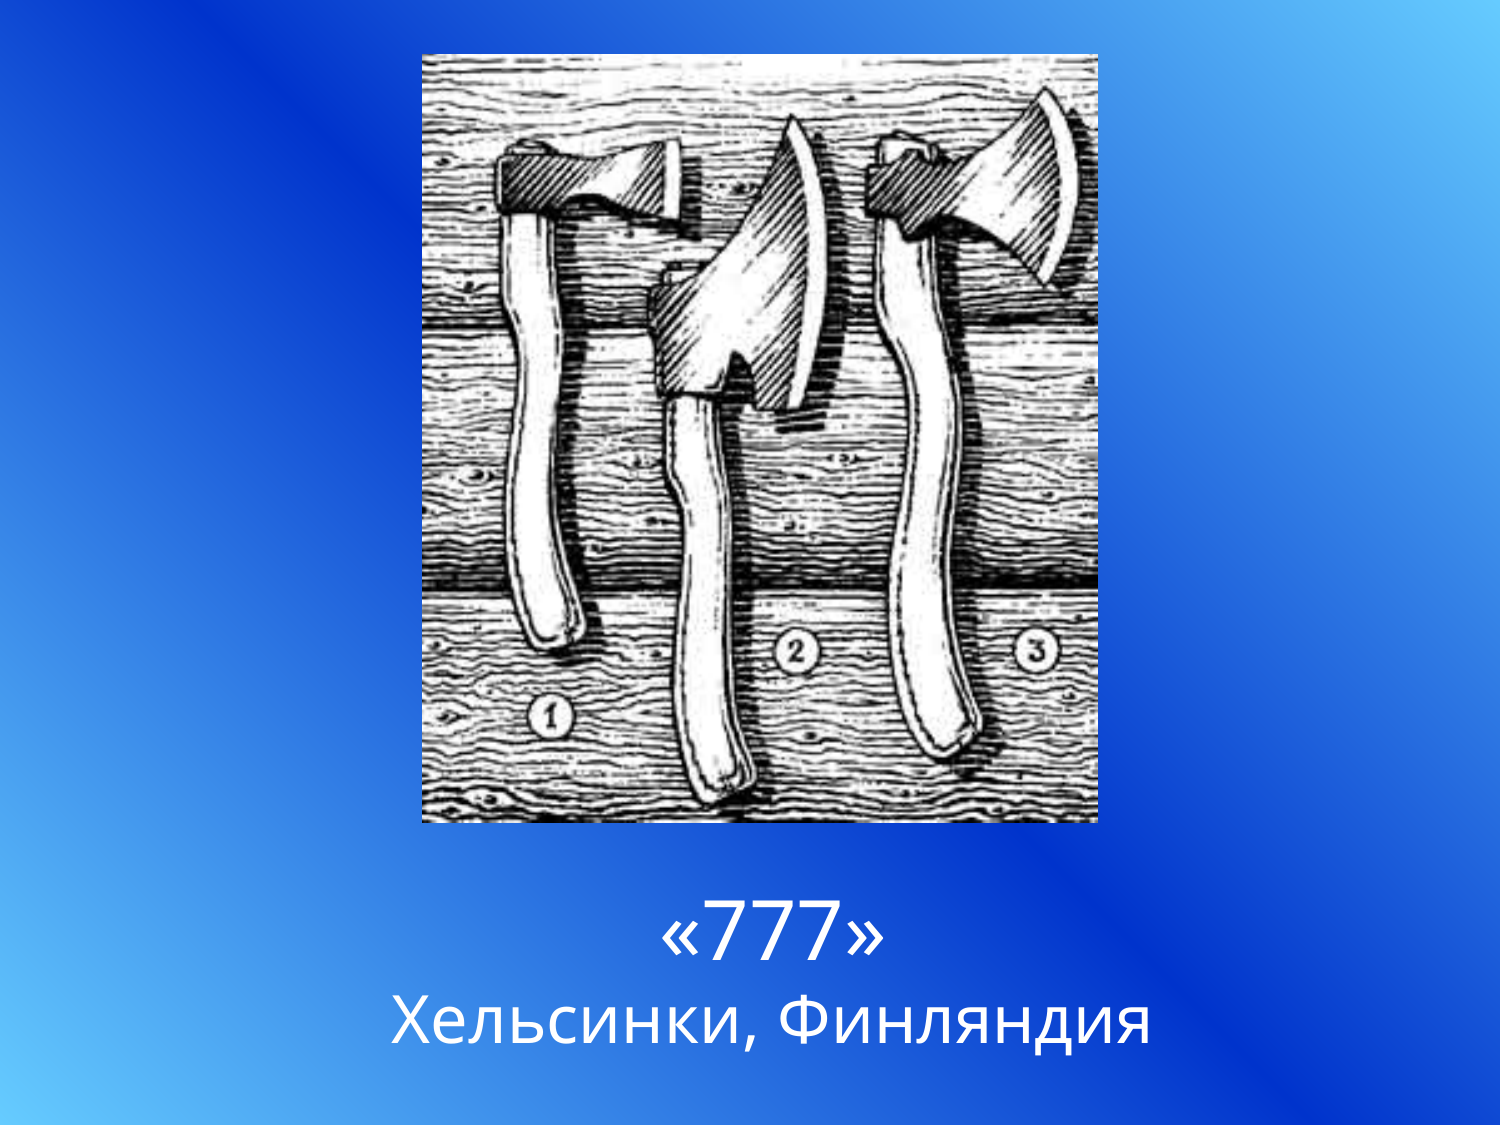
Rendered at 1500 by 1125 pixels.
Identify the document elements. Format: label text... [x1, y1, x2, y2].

picture [422, 54, 1098, 823]
text_box «777» Хельсинки, Финляндия [135, 846, 1411, 1088]
